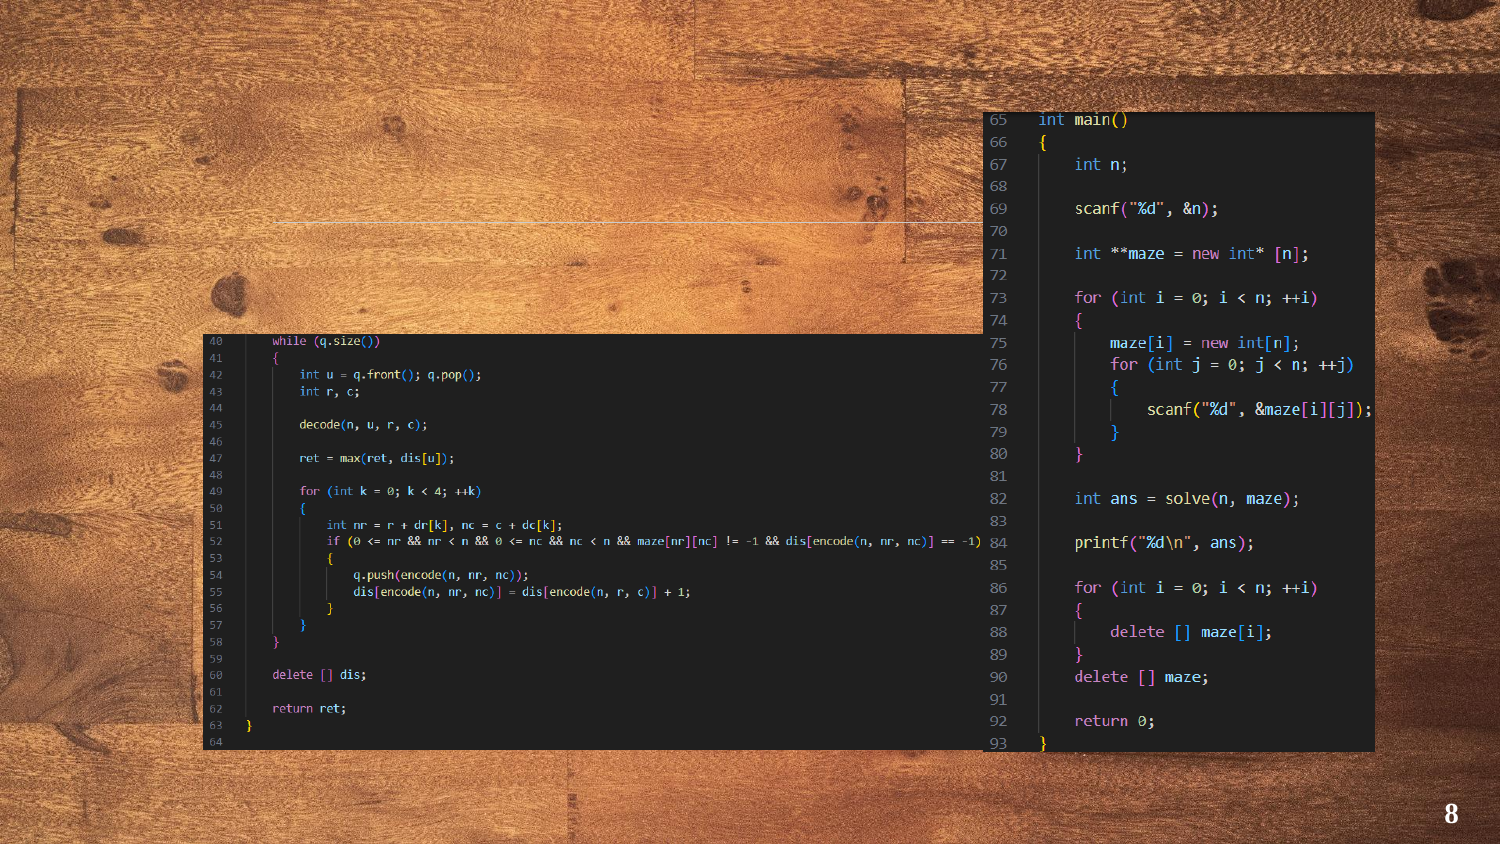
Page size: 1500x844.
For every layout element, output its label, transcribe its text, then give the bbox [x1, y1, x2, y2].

title 範例程式 [255, 117, 983, 233]
picture [203, 112, 1375, 752]
slide_number 8 [1429, 779, 1500, 844]
